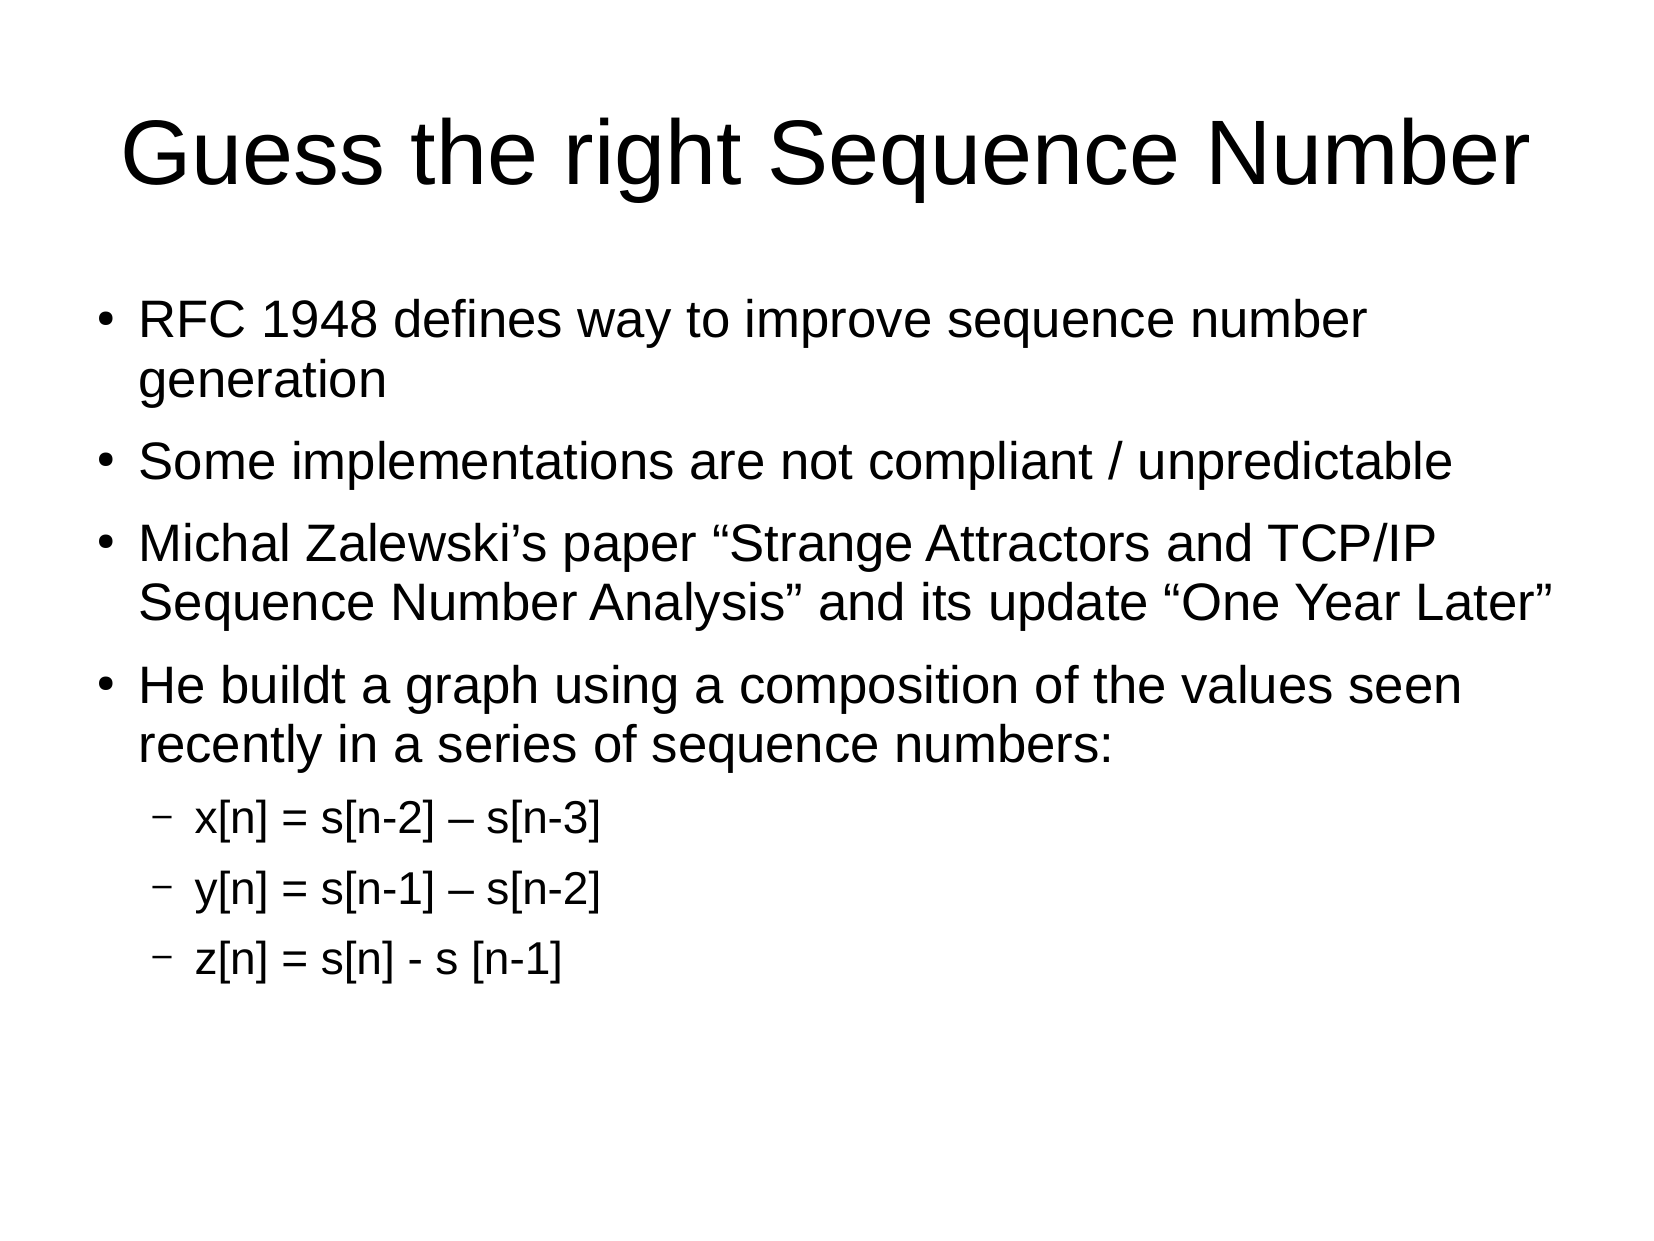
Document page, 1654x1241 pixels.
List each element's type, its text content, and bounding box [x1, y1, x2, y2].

list RFC 1948 defines way to improve sequence number generation Some implementations are not compliant / unpredictable Michal Zalewski’s paper “Strange Attractors and TCP/IP Sequence Number Analysis” and its update “One Year Later” He buildt a graph using a composition of the values seen recently in a series of sequence numbers: x[n] = s[n-2] – s[n-3] y[n] = s[n-1] – s[n-2] z[n] = s[n] - s [n-1] [82, 290, 1571, 1010]
title Guess the right Sequence Number [82, 49, 1571, 257]
